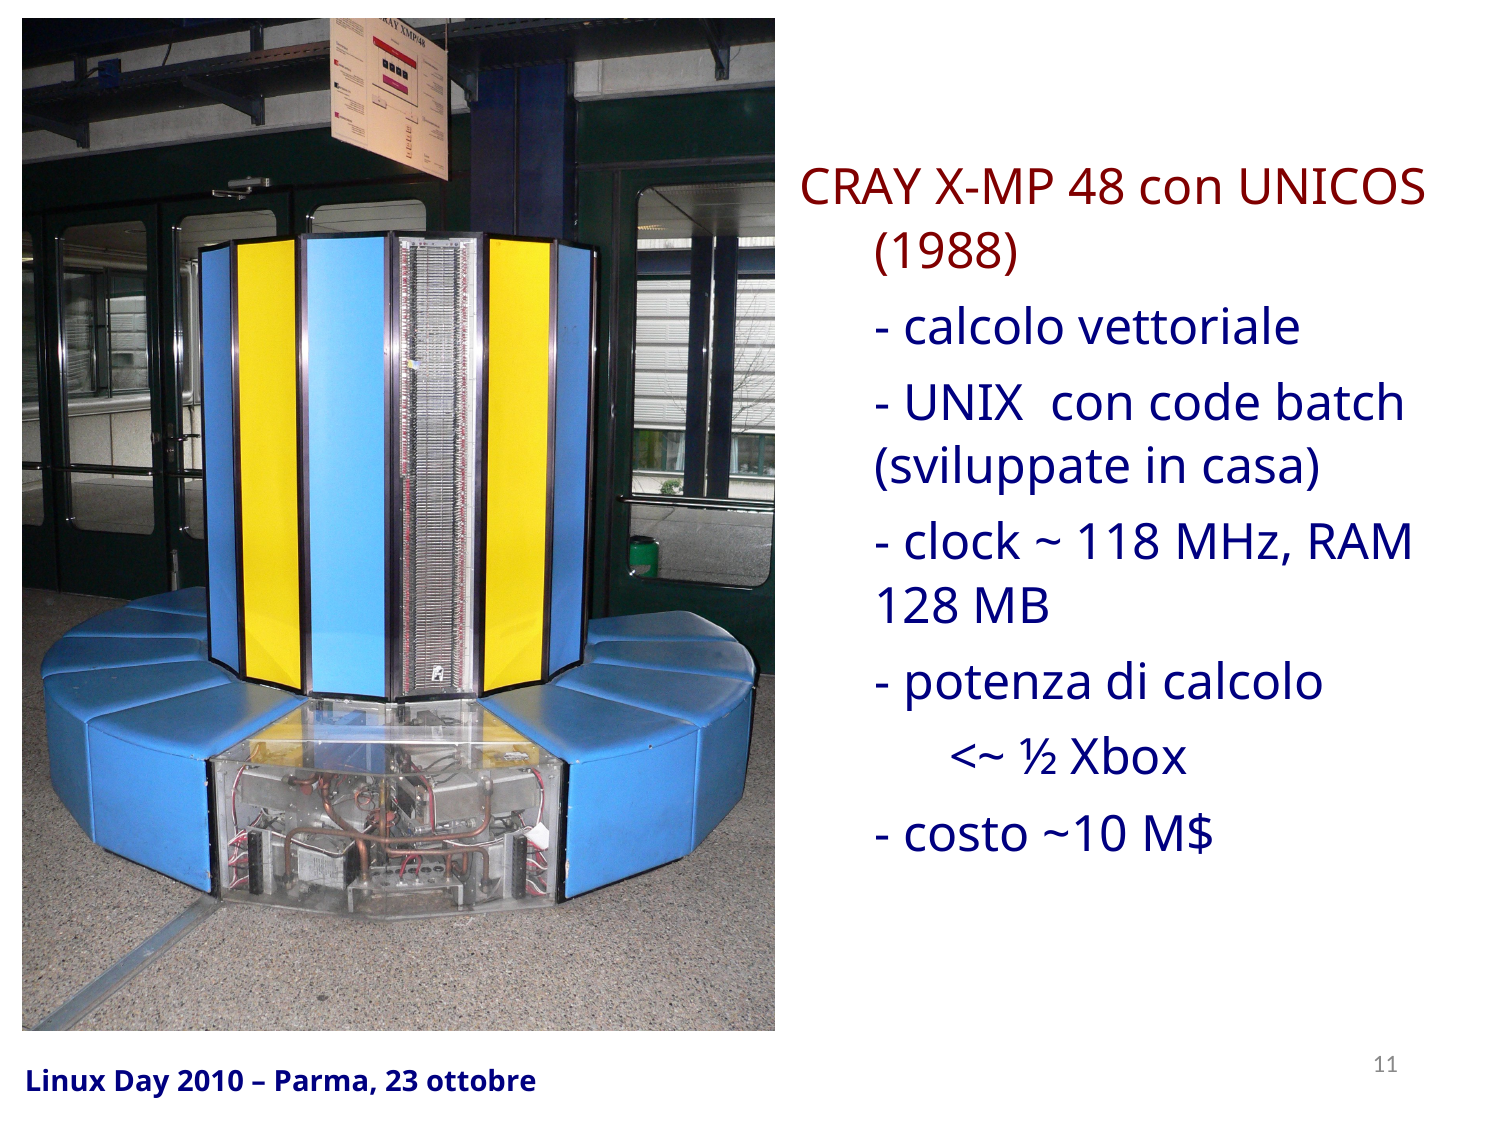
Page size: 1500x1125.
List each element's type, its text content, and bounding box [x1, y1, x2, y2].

text_box CRAY X-MP 48 con UNICOS (1988)‏ - calcolo vettoriale - UNIX con code batch (sviluppate in casa)‏ - clock ~ 118 MHz, RAM 128 MB - potenza di calcolo <~ ½ Xbox - costo ~10 M$ [799, 66, 1463, 951]
picture [22, 18, 775, 1031]
